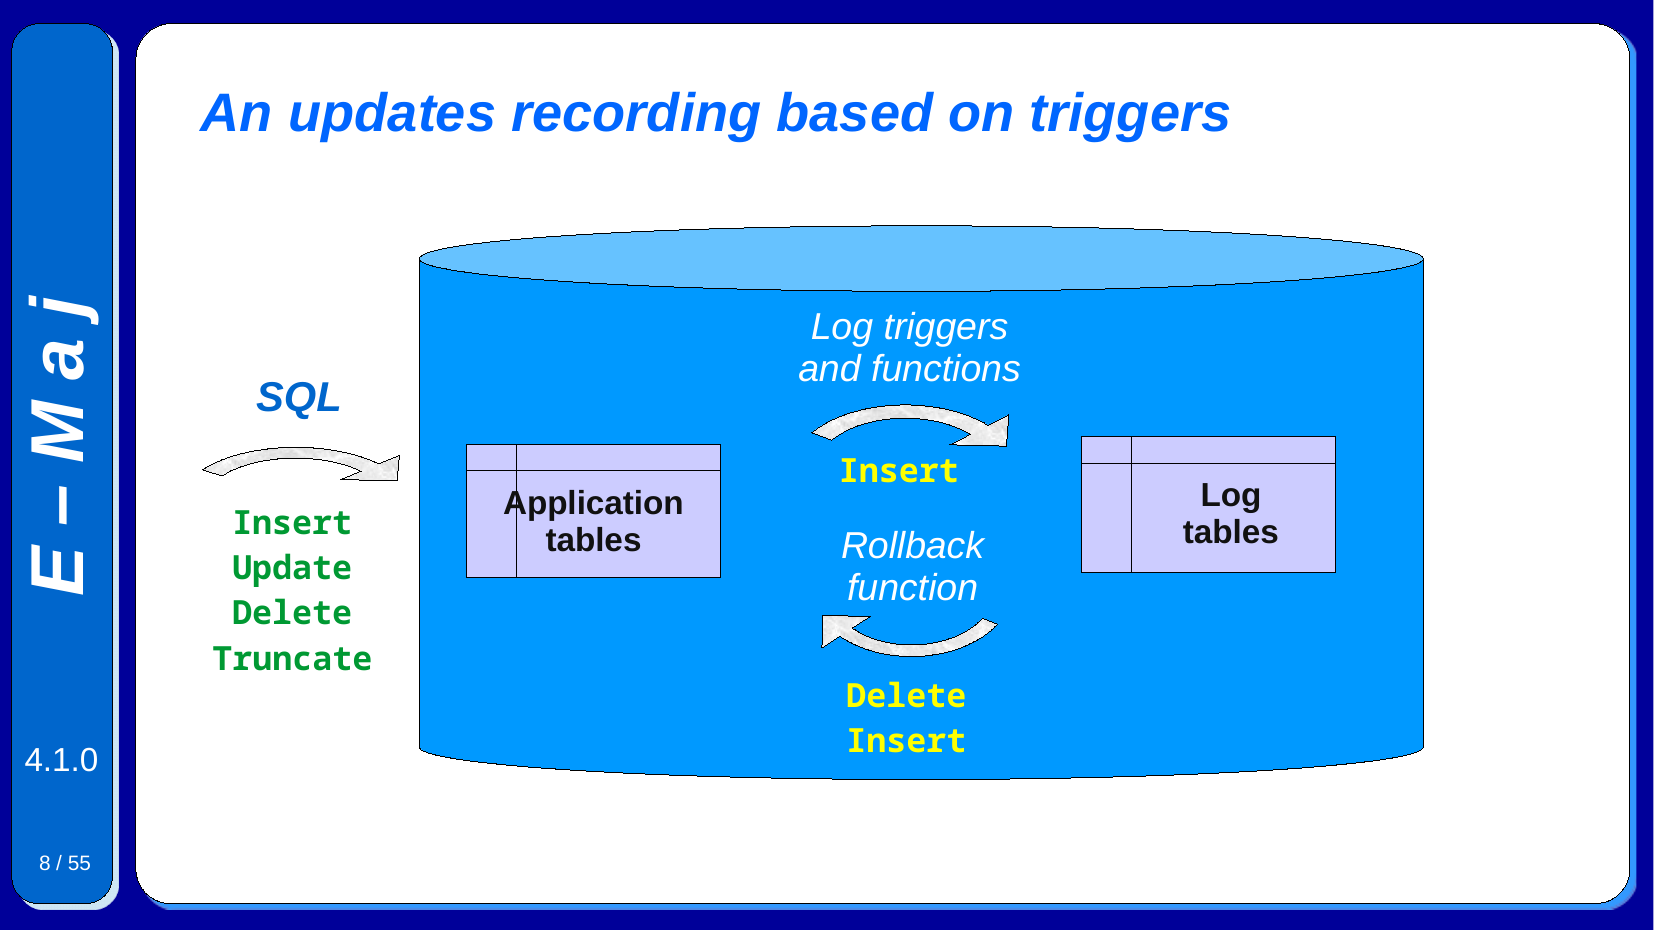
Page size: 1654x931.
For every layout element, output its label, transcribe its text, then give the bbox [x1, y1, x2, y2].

text_box Log triggers and functions [761, 298, 1058, 398]
text_box Log tables [1138, 468, 1323, 561]
text_box Insert [817, 439, 981, 494]
text_box [419, 260, 1424, 780]
title An updates recording based on triggers [200, 34, 1575, 191]
text_box Insert Update Delete Truncate [183, 491, 402, 661]
text_box [202, 447, 400, 481]
text_box SQL [194, 366, 404, 428]
text_box Delete Insert [802, 664, 1010, 759]
text_box Rollback function [755, 516, 1070, 616]
text_box Application tables [448, 476, 739, 569]
